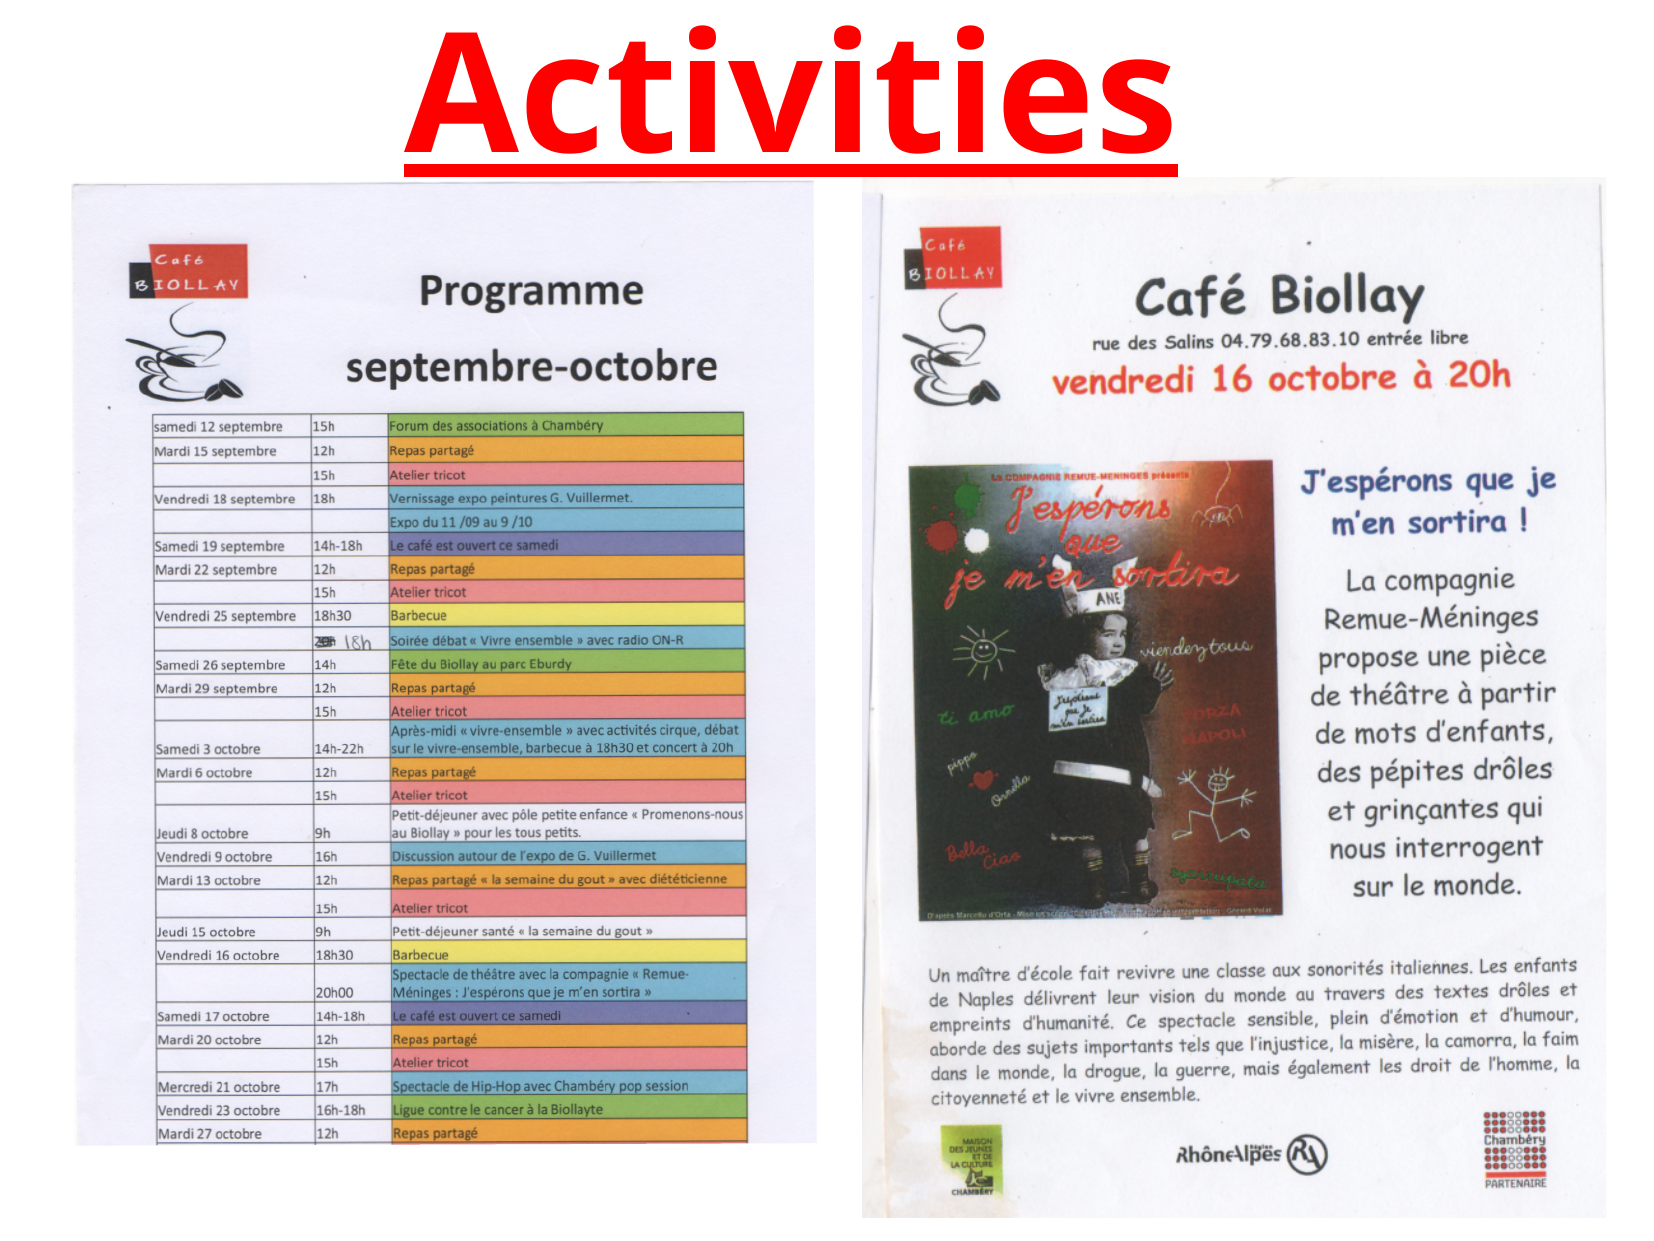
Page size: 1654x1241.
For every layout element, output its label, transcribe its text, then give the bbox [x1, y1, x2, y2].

picture [70, 121, 817, 1146]
picture [862, 177, 1607, 1218]
title Activities [47, 0, 1536, 189]
